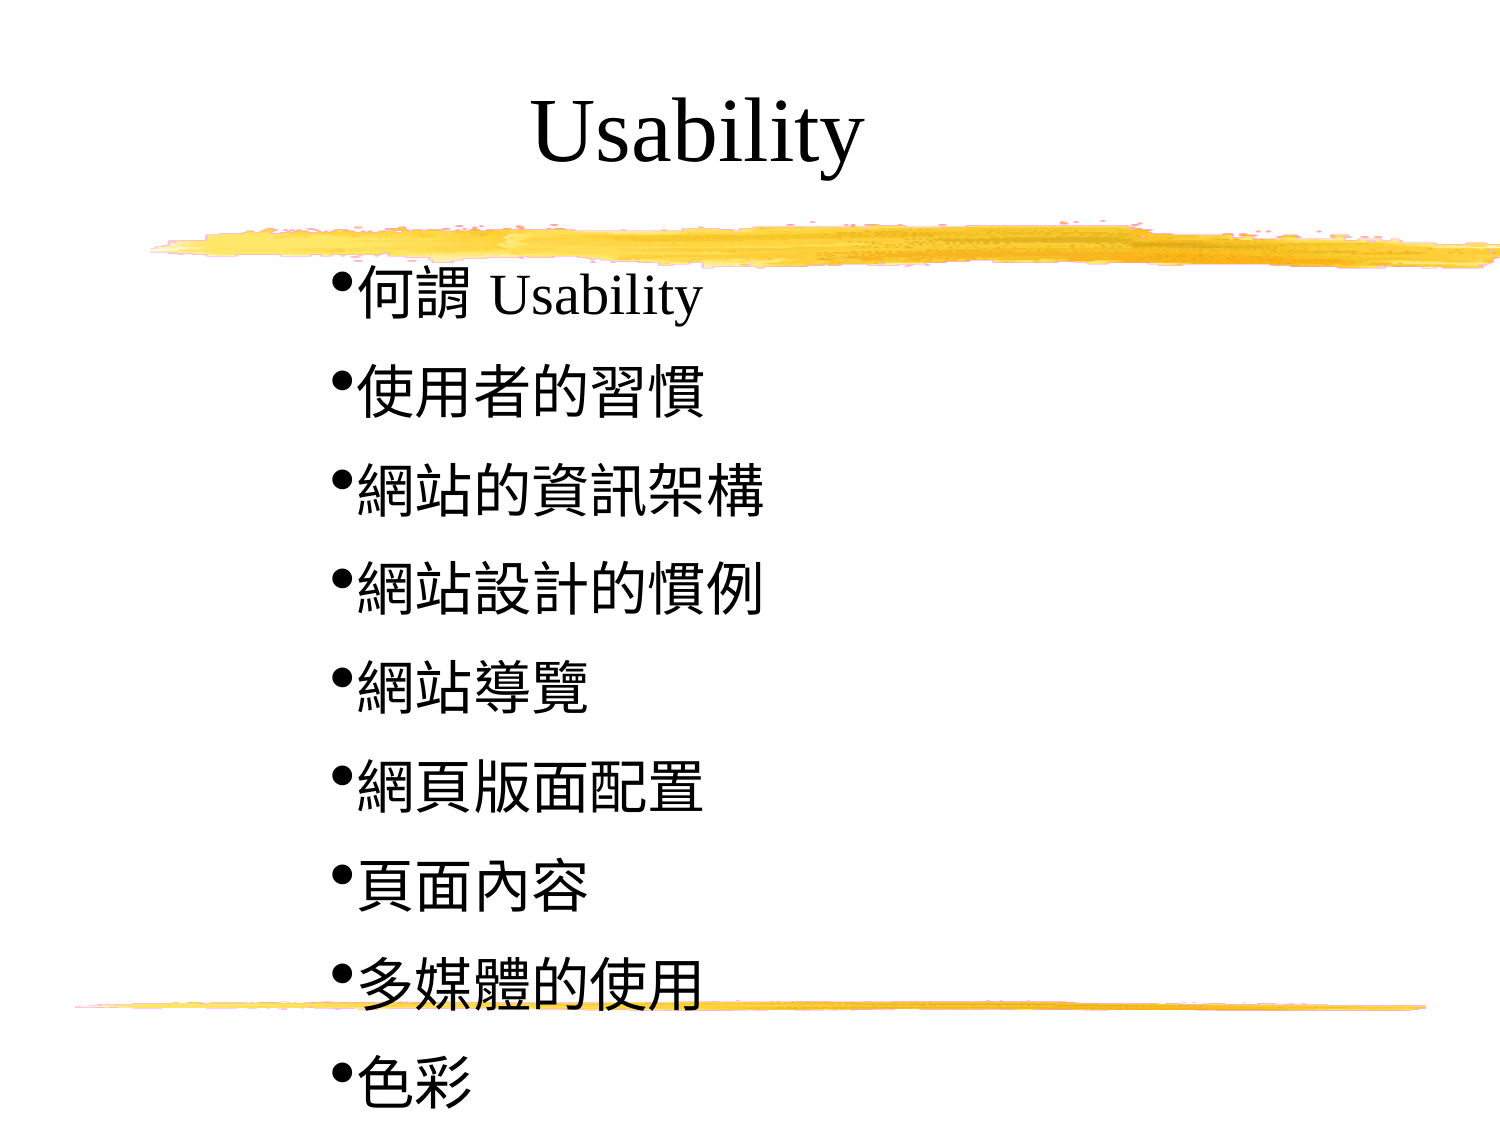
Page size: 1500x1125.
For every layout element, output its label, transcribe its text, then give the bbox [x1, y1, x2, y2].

title Usability [66, 30, 1342, 231]
picture [75, 999, 332, 1013]
picture [1207, 999, 1426, 1013]
list 何謂Usability 使用者的習慣 網站的資訊架構 網站設計的慣例 網站導覽 網頁版面配置 頁面內容 多媒體的使用 色彩 [332, 246, 1207, 1125]
picture [150, 215, 1500, 279]
